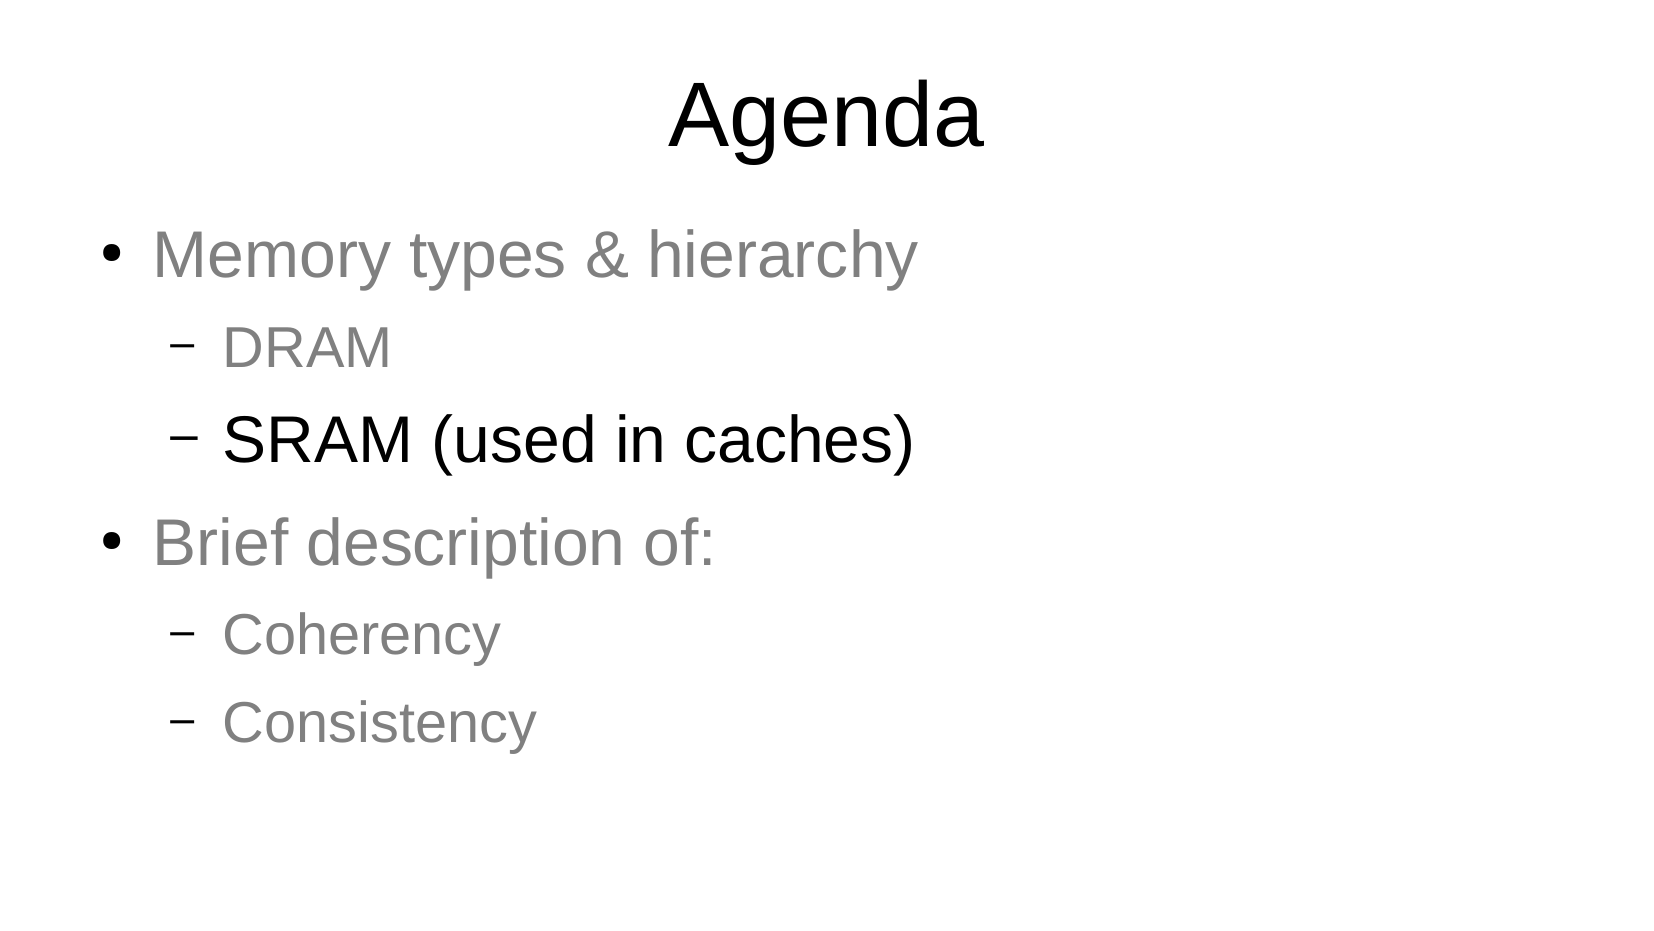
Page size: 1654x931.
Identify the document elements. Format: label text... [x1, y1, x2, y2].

list Memory types & hierarchy DRAM SRAM (used in caches) Brief description of: Coherency Consistency [82, 217, 1571, 758]
title Agenda [82, 37, 1571, 193]
